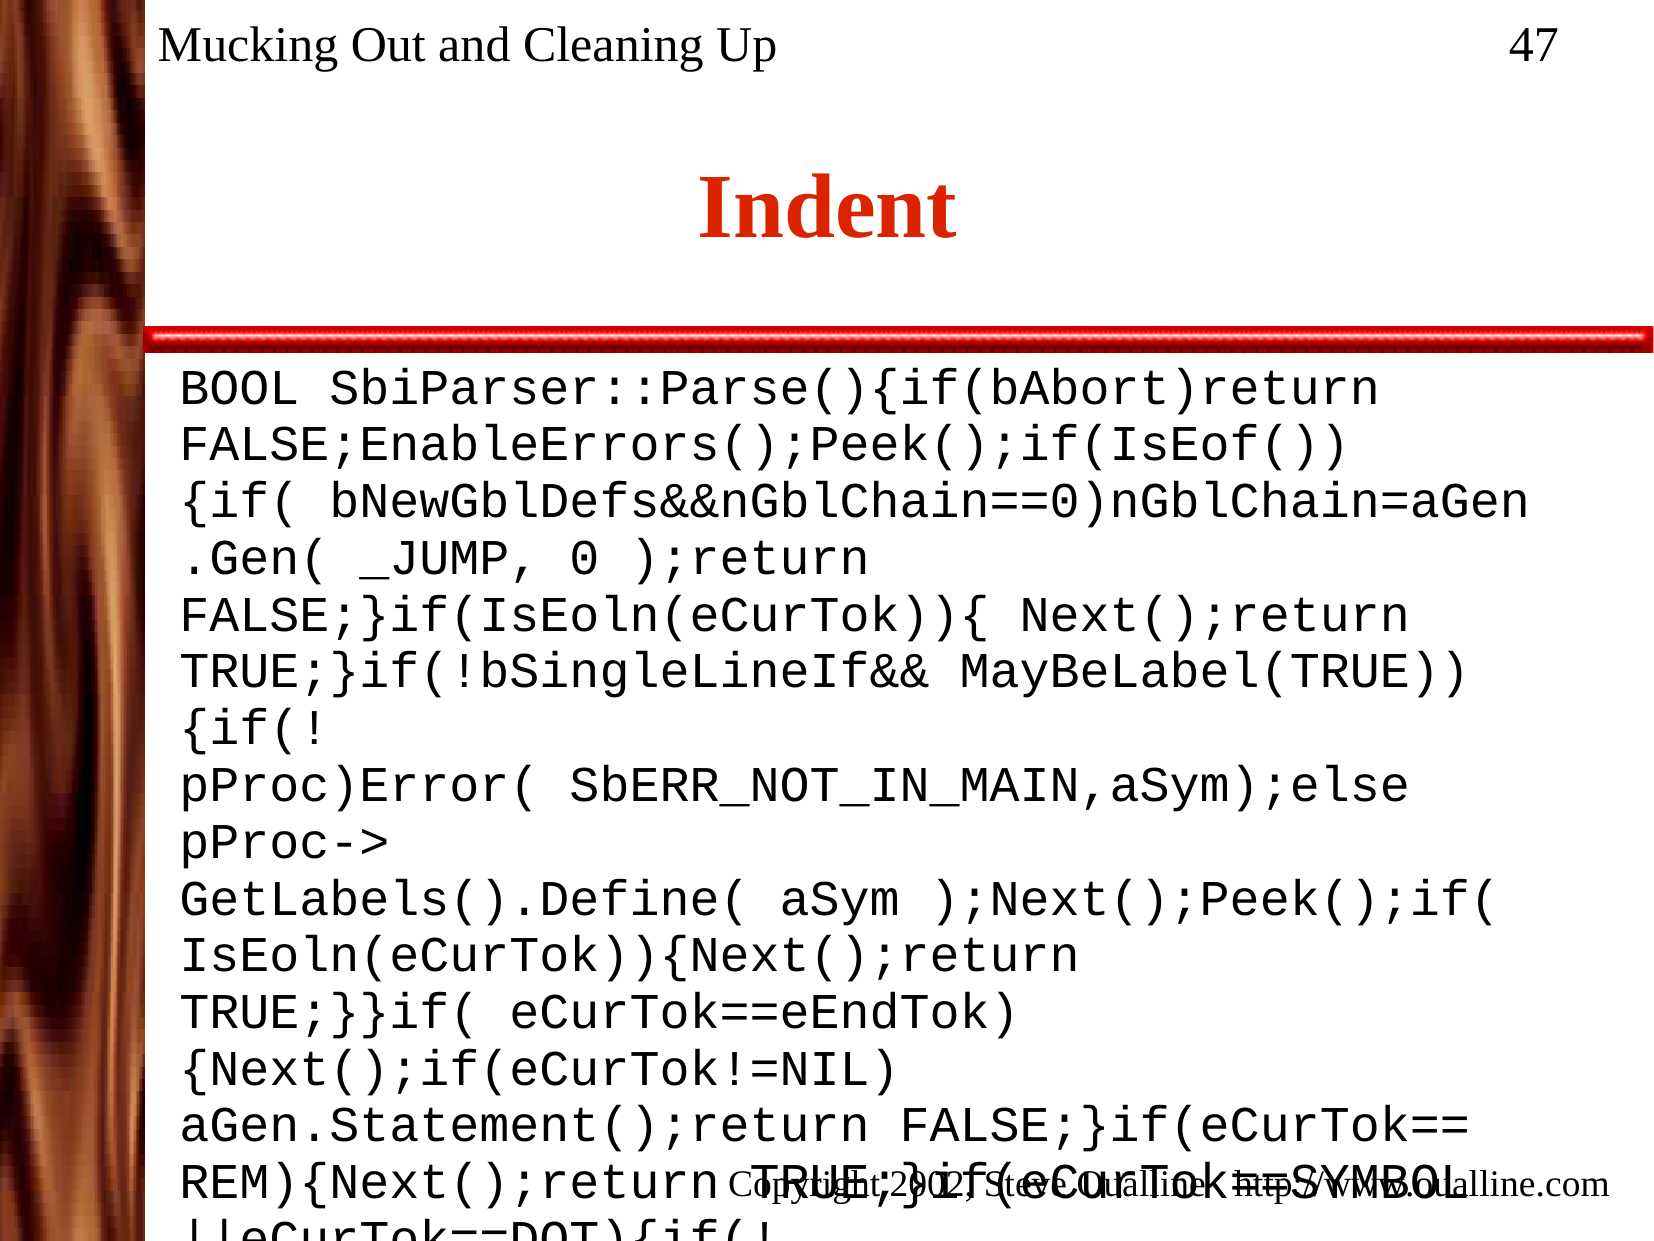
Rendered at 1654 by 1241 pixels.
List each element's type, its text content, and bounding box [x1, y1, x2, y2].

list BOOL SbiParser::Parse(){if(bAbort)return FALSE;EnableErrors();Peek();if(IsEof()){if( bNewGblDefs&&nGblChain==0)nGblChain=aGen.Gen( _JUMP, 0 );return FALSE;}if(IsEoln(eCurTok)){ Next();return TRUE;}if(!bSingleLineIf&& MayBeLabel(TRUE)){if(!pProc)Error( SbERR_NOT_IN_MAIN,aSym);else pProc-> GetLabels().Define( aSym );Next();Peek();if( IsEoln(eCurTok)){Next();return TRUE;}}if( eCurTok==eEndTok){Next();if(eCurTok!=NIL) aGen.Statement();return FALSE;}if(eCurTok== REM){Next();return TRUE;}if(eCurTok==SYMBOL ||eCurTok==DOT){if(!pProc)Error( SbERR_EXPECTED,SUB ); else{Next();Push( eCurTok);aGen.Statement(); Symbol(); } [177, 362, 1534, 1241]
picture [0, 0, 1654, 1241]
title Indent [121, 102, 1534, 310]
